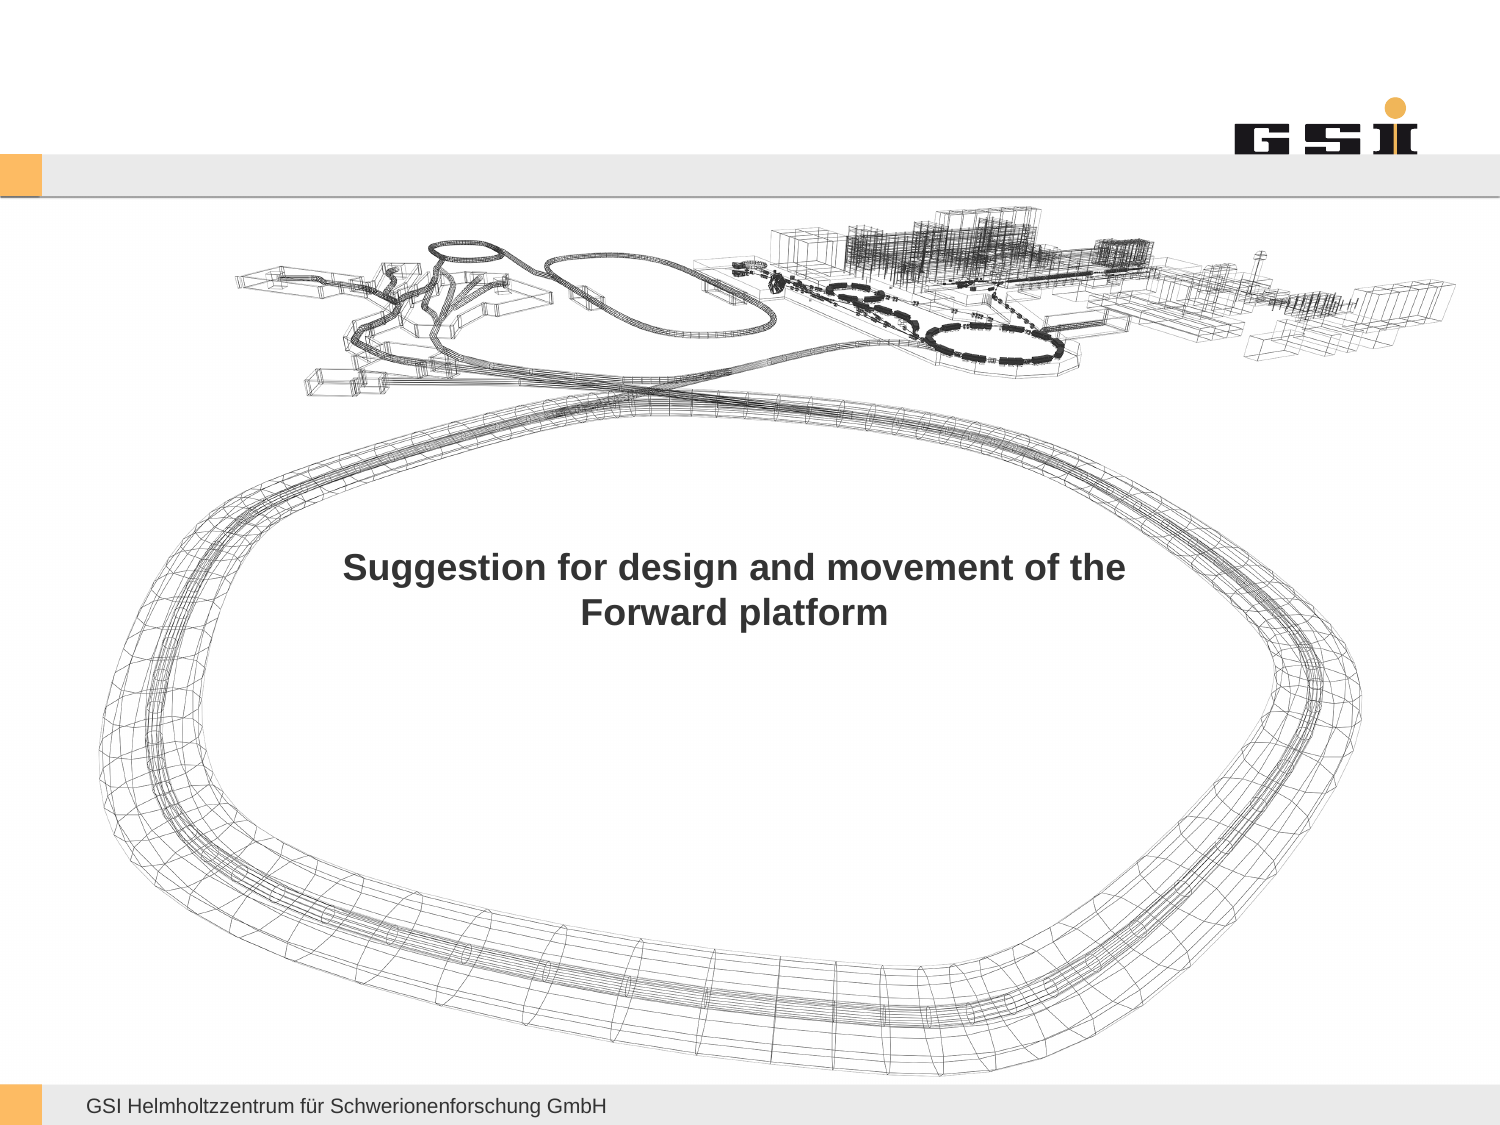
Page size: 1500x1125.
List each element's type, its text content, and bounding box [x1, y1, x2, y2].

picture [1233, 95, 1419, 154]
picture [0, 199, 1500, 1084]
title Suggestion for design and movement of the Forward platform [192, 512, 1277, 641]
